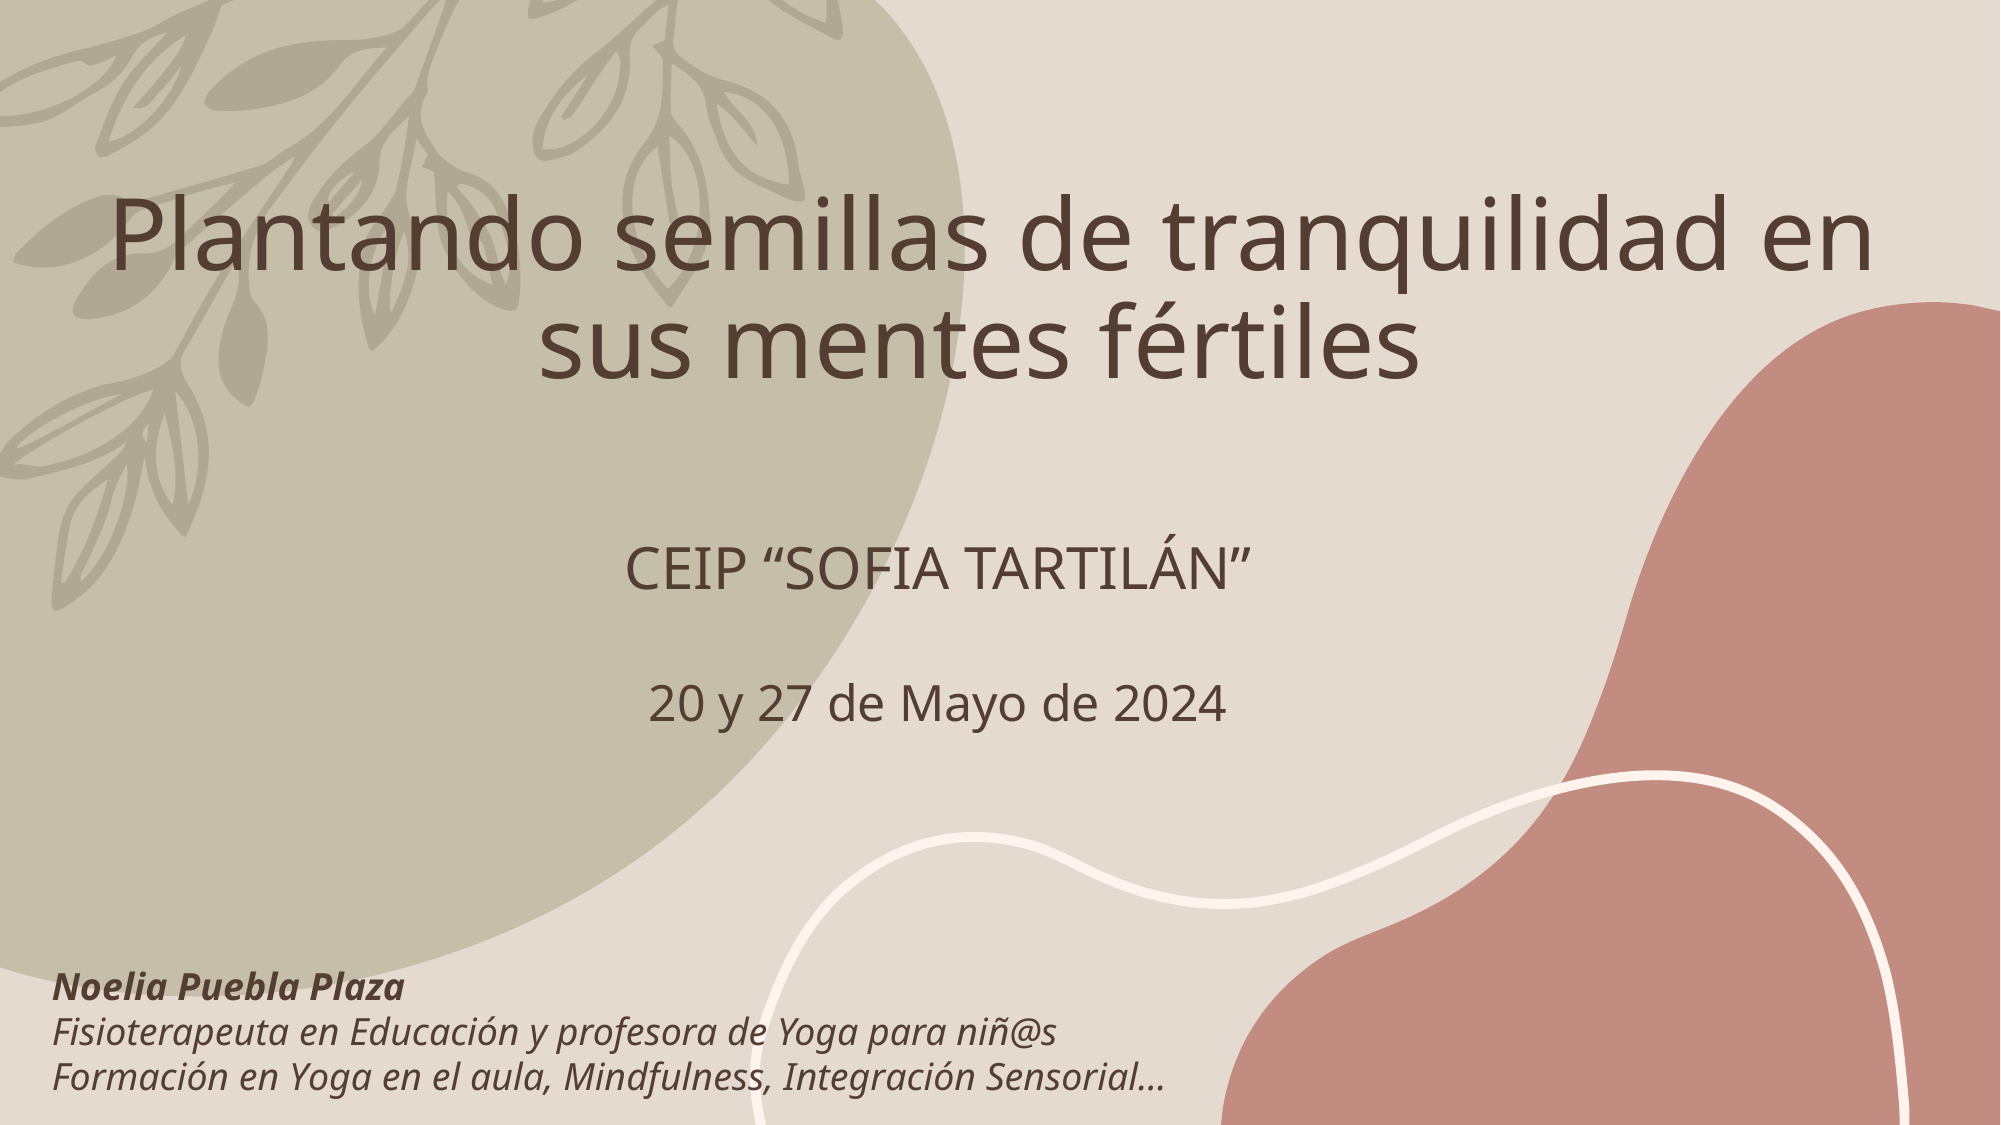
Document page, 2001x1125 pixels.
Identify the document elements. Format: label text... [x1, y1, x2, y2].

text_box Noelia Puebla Plaza Fisioterapeuta en Educación y profesora de Yoga para niñ@s Formación en Yoga en el aula, Mindfulness, Integración Sensorial... [36, 955, 1279, 1107]
title Plantando semillas de tranquilidad en sus mentes fértiles [64, 41, 1897, 543]
text_box CEIP “SOFIA TARTILÁN” 20 y 27 de Mayo de 2024 [565, 523, 1311, 741]
